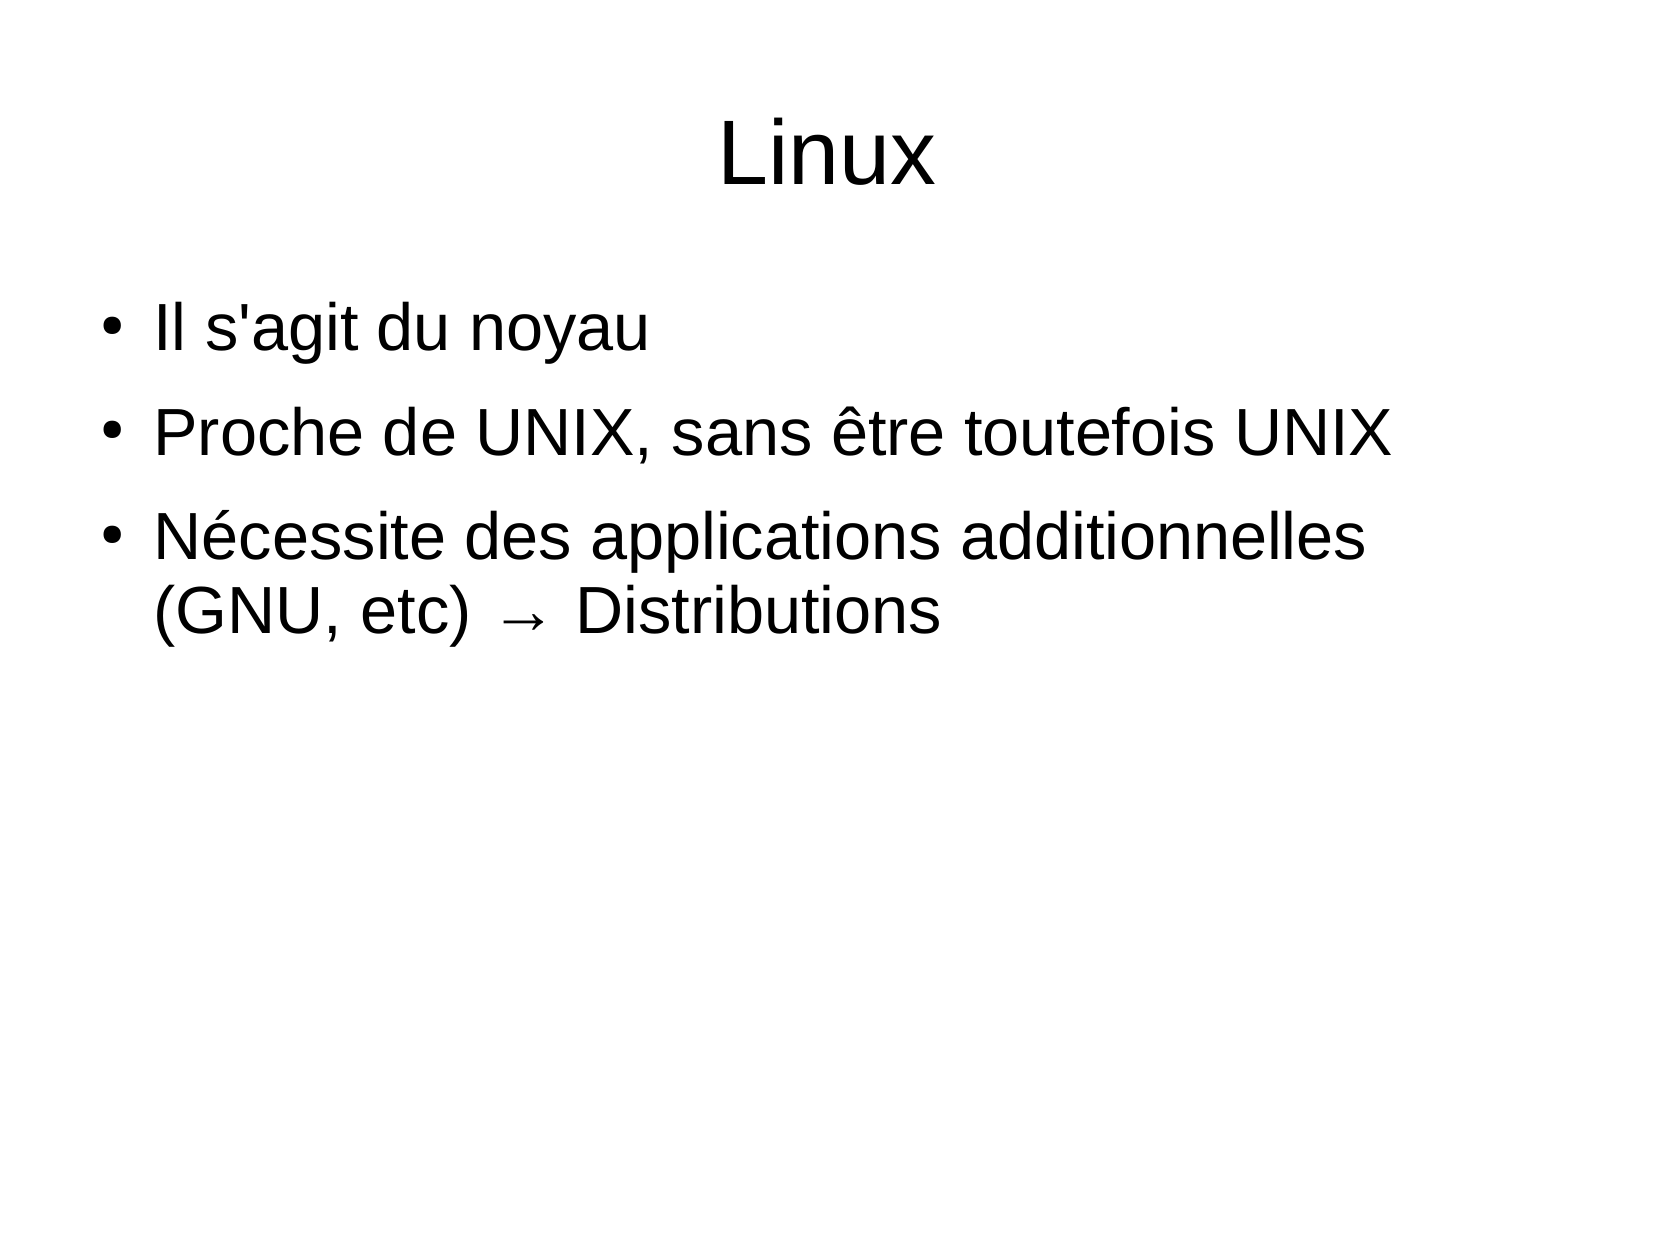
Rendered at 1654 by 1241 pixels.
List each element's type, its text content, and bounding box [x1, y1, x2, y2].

list Il s'agit du noyau Proche de UNIX, sans être toutefois UNIX Nécessite des applications additionnelles (GNU, etc) → Distributions [82, 290, 1571, 1010]
title Linux [82, 49, 1571, 257]
